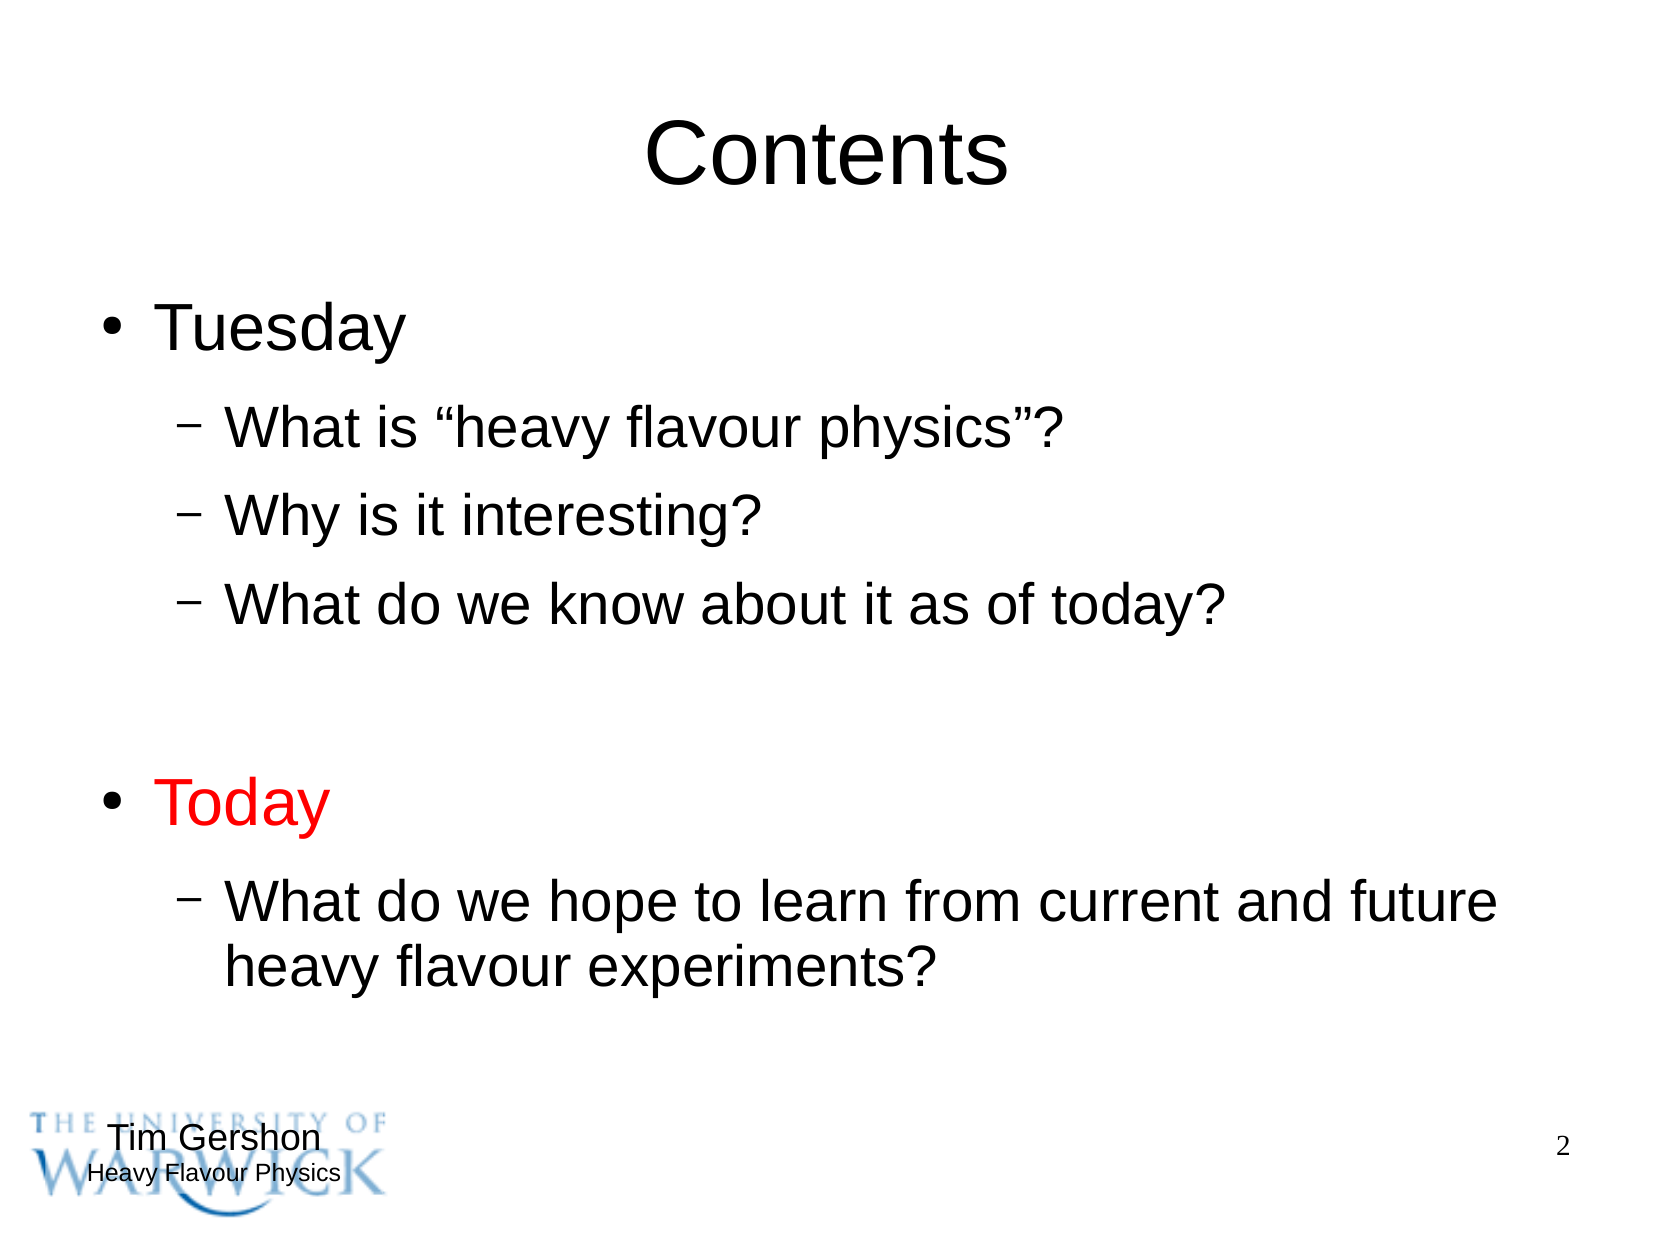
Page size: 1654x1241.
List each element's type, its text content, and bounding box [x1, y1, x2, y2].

picture [19, 1106, 406, 1232]
text_box Tim Gershon Heavy Flavour Physics [45, 1108, 383, 1194]
list Tuesday What is “heavy flavour physics”? Why is it interesting? What do we know about it as of today? Today What do we hope to learn from current and future heavy flavour experiments? [82, 290, 1571, 1094]
title Contents [82, 49, 1571, 257]
